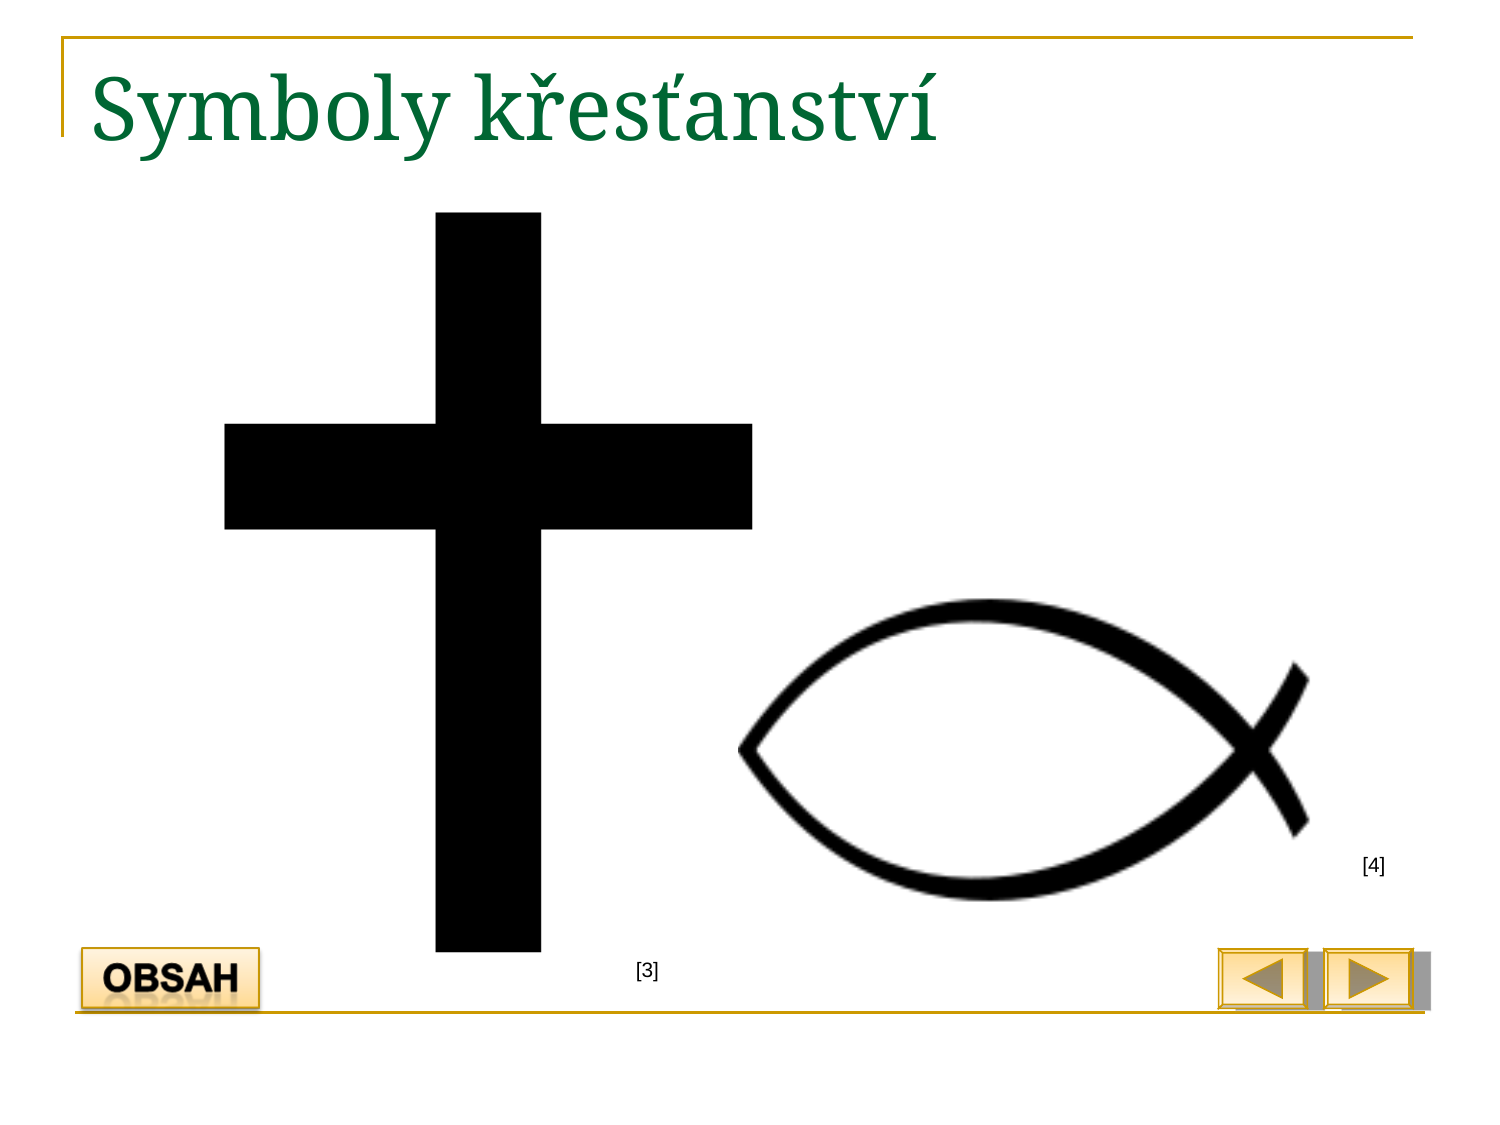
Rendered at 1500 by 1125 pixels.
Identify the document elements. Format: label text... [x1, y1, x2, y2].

text_box [222, 210, 755, 955]
title Symboly křesťanství [75, 45, 1426, 233]
picture [69, 938, 272, 1055]
picture [738, 597, 1313, 905]
text_box [4] [1347, 843, 1407, 885]
text_box [1325, 949, 1413, 1009]
text_box [1220, 949, 1308, 1009]
text_box [3] [621, 949, 680, 990]
